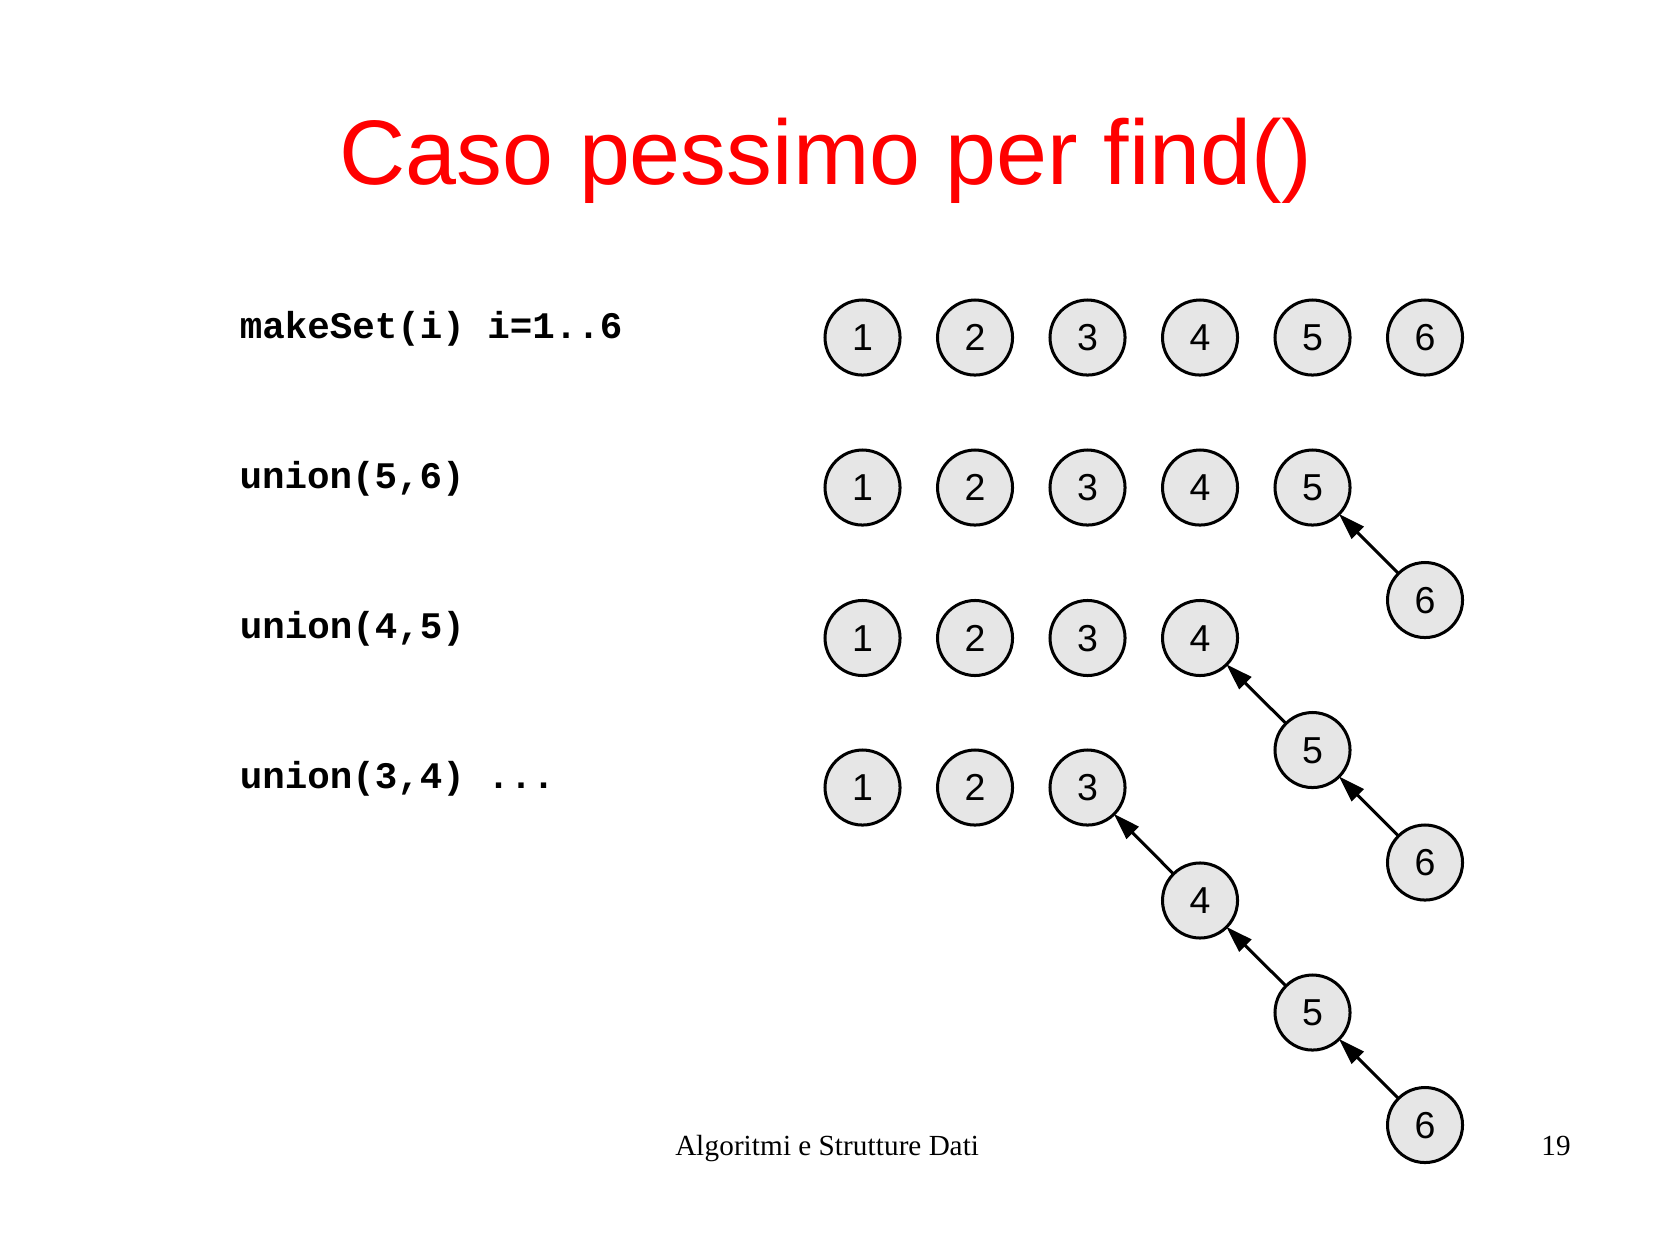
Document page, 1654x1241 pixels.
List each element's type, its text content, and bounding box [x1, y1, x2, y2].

text_box union(5,6) [224, 450, 480, 540]
text_box union(3,4) ... [225, 750, 570, 840]
text_box 5 [1275, 450, 1351, 526]
text_box 3 [1050, 450, 1126, 526]
text_box 4 [1162, 450, 1238, 526]
text_box 3 [1050, 300, 1126, 376]
text_box 6 [1387, 1087, 1463, 1163]
text_box union(4,5) [225, 600, 480, 690]
text_box 1 [825, 750, 901, 826]
text_box 1 [825, 600, 901, 676]
text_box 1 [825, 300, 901, 376]
text_box 3 [1050, 600, 1126, 676]
title Caso pessimo per find() [82, 49, 1571, 257]
text_box 6 [1387, 562, 1463, 638]
text_box 6 [1387, 300, 1463, 376]
text_box 2 [937, 300, 1013, 376]
text_box 4 [1162, 600, 1238, 676]
text_box 2 [937, 450, 1013, 526]
text_box 5 [1275, 300, 1351, 376]
text_box 3 [1050, 750, 1126, 826]
text_box 2 [937, 600, 1013, 676]
text_box 5 [1275, 712, 1351, 788]
text_box 6 [1387, 825, 1463, 901]
text_box 2 [937, 750, 1013, 826]
text_box 5 [1275, 975, 1351, 1051]
text_box 4 [1162, 300, 1238, 376]
text_box makeSet(i) i=1..6 [225, 300, 638, 390]
text_box 1 [825, 450, 901, 526]
text_box 4 [1162, 862, 1238, 939]
